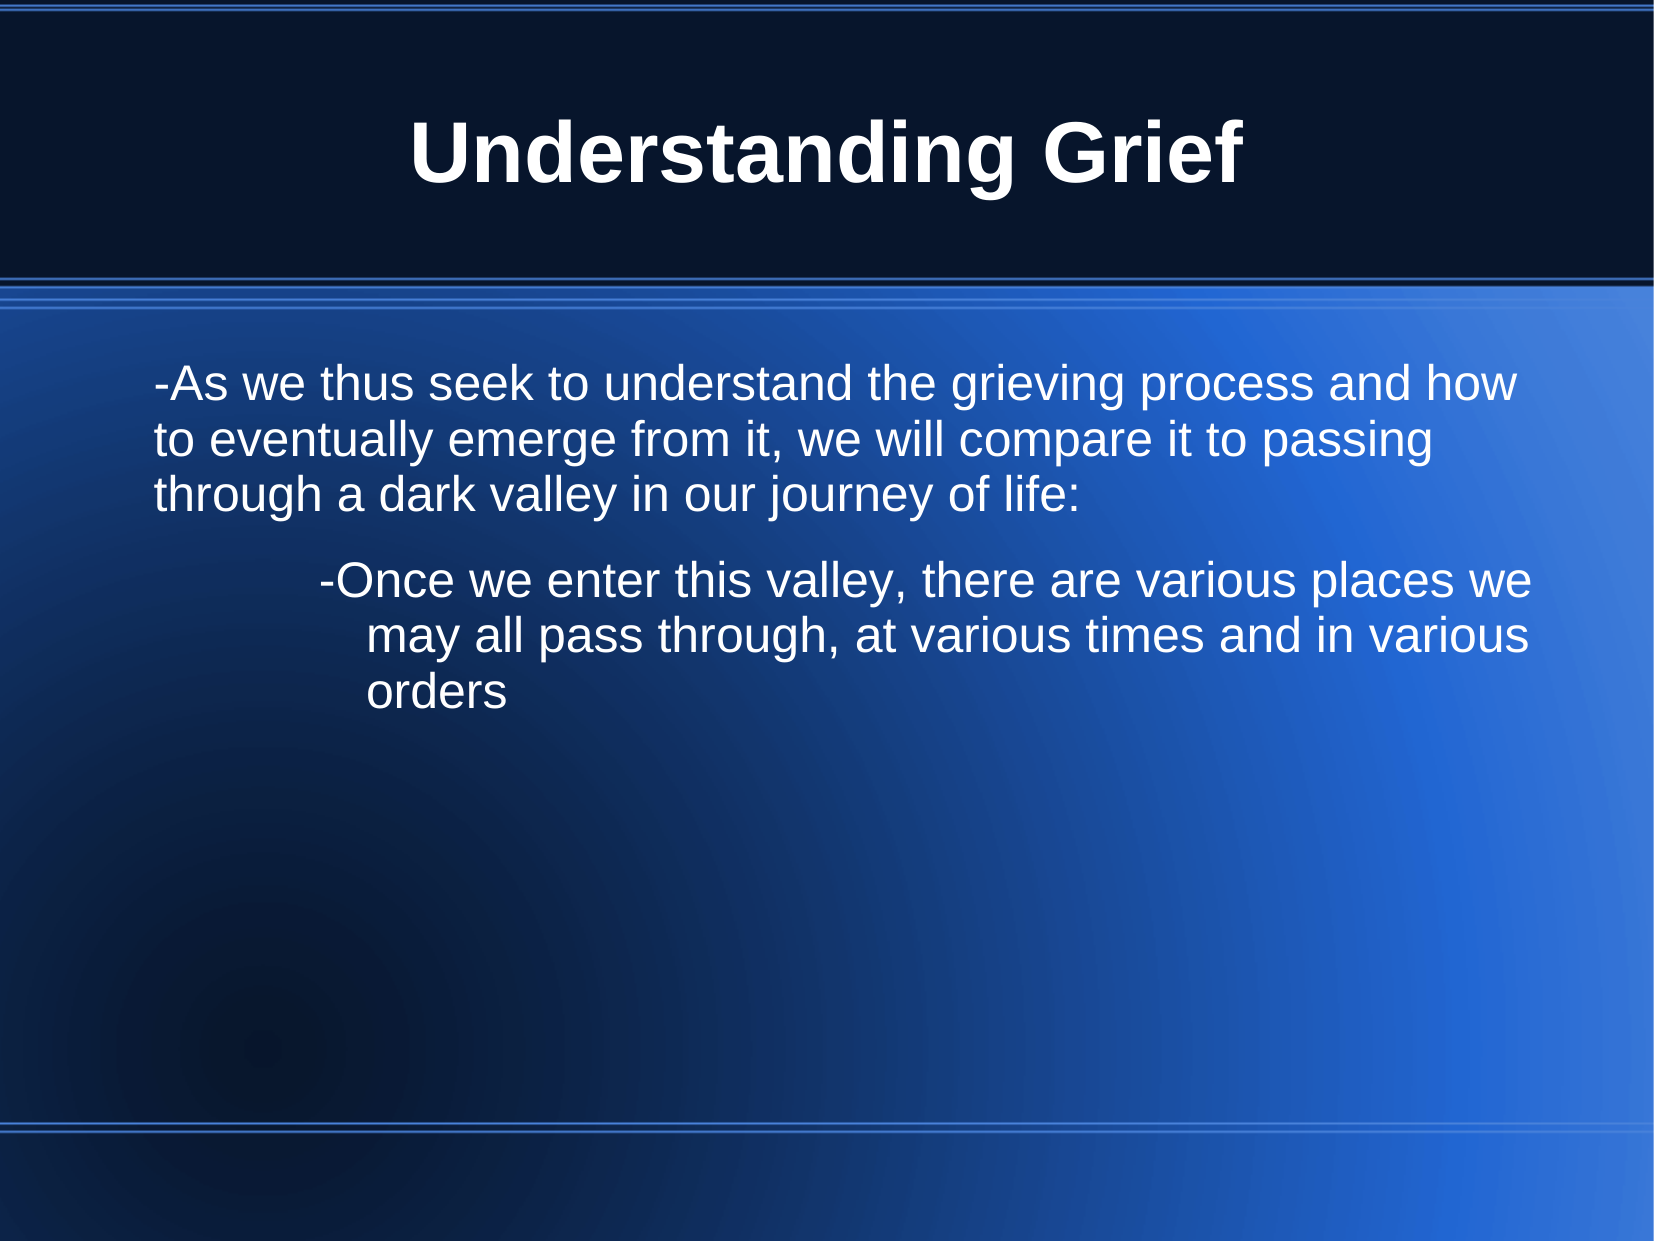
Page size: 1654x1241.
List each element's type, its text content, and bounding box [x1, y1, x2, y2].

list -As we thus seek to understand the grieving process and how to eventually emerge from it, we will compare it to passing through a dark valley in our journey of life: -Once we enter this valley, there are various places we may all pass through, at various times and in various orders [82, 355, 1571, 1058]
title Understanding Grief [82, 49, 1571, 257]
picture [0, 0, 1654, 1241]
